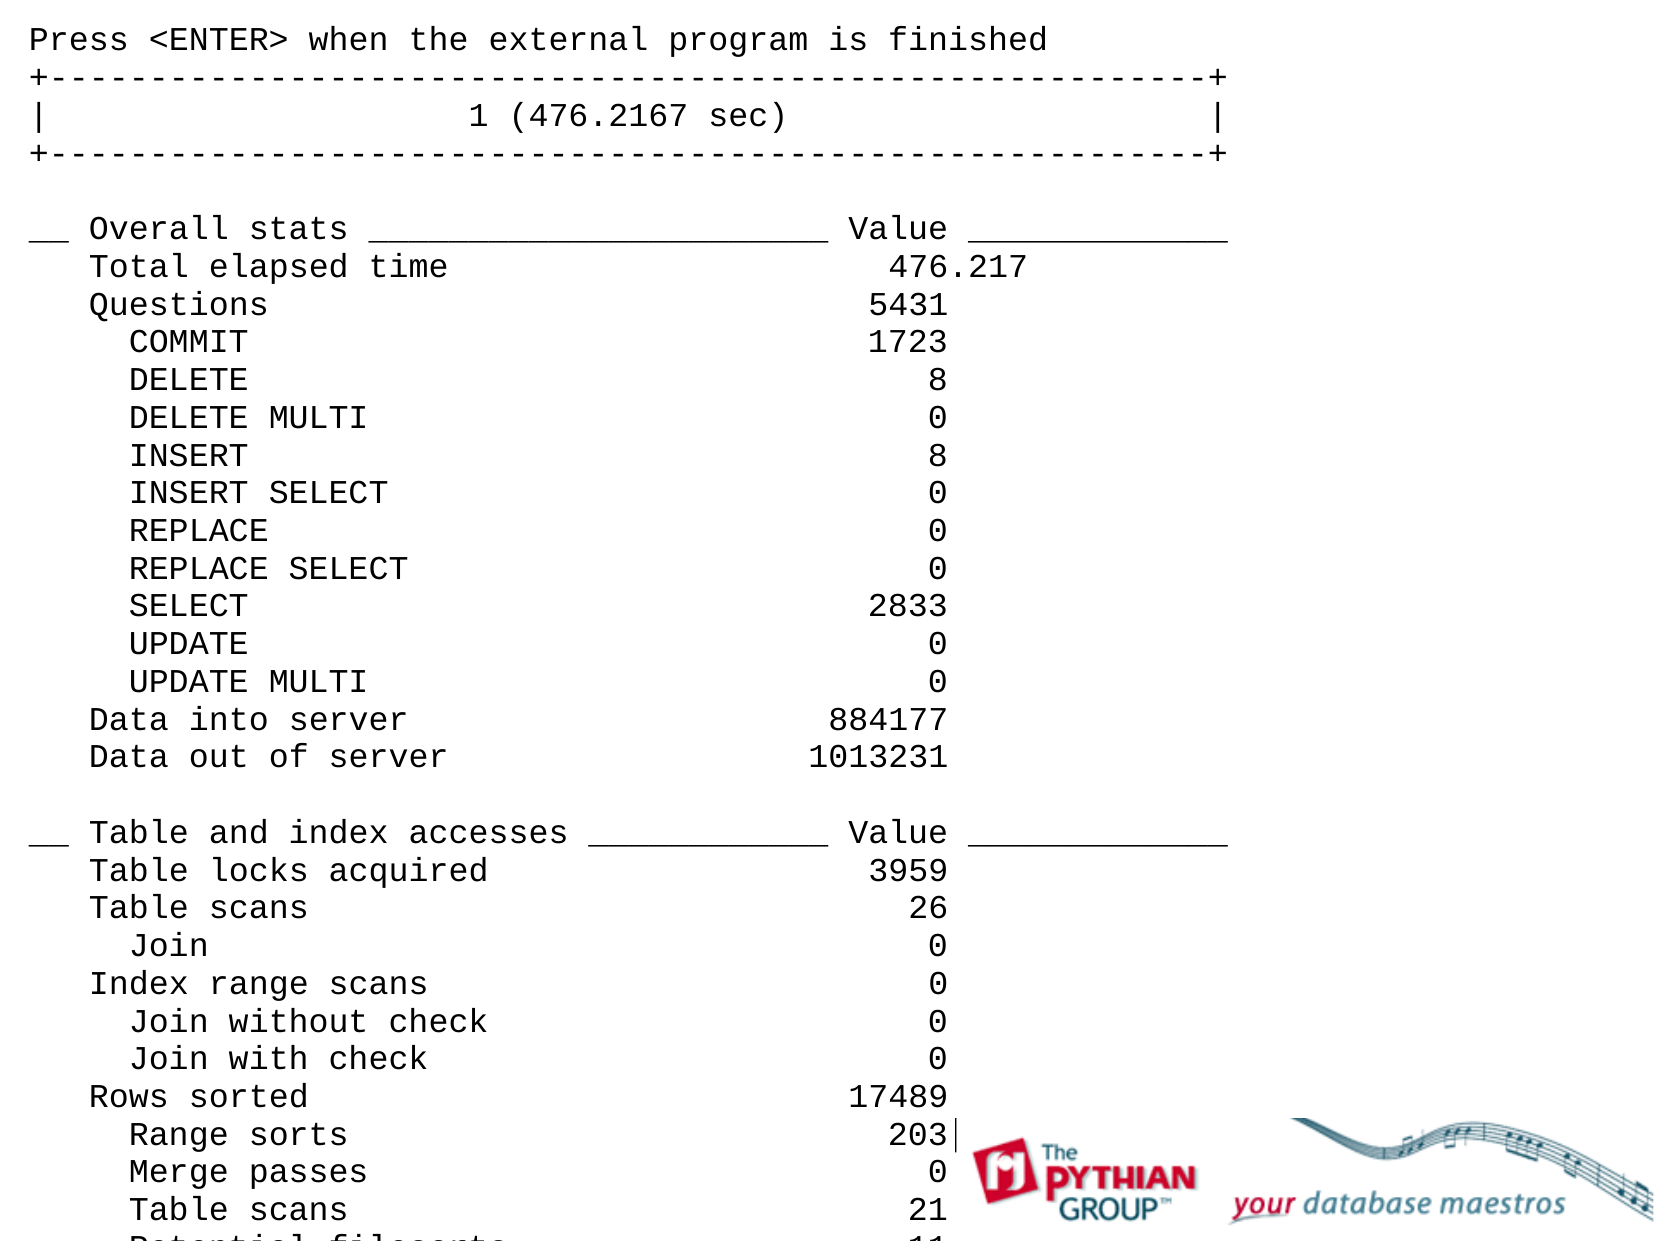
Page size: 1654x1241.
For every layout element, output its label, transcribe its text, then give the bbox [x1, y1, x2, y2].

picture [955, 1118, 1654, 1241]
list Press <ENTER> when the external program is finished +----------------------------------------------------------+ | 1 (476.2167 sec) | +----------------------------------------------------------+ __ Overall stats _______________________ Value _____________ Total elapsed time 476.217 Questions 5431 COMMIT 1723 DELETE 8 DELETE MULTI 0 INSERT 8 INSERT SELECT 0 REPLACE 0 REPLACE SELECT 0 SELECT 2833 UPDATE 0 UPDATE MULTI 0 Data into server 884177 Data out of server 1013231 __ Table and index accesses ____________ Value _____________ Table locks acquired 3959 Table scans 26 Join 0 Index range scans 0 Join without check 0 Join with check 0 Rows sorted 17489 Range sorts 203 Merge passes 0 Table scans 21 Potential filesorts 11 [28, 23, 1247, 1203]
